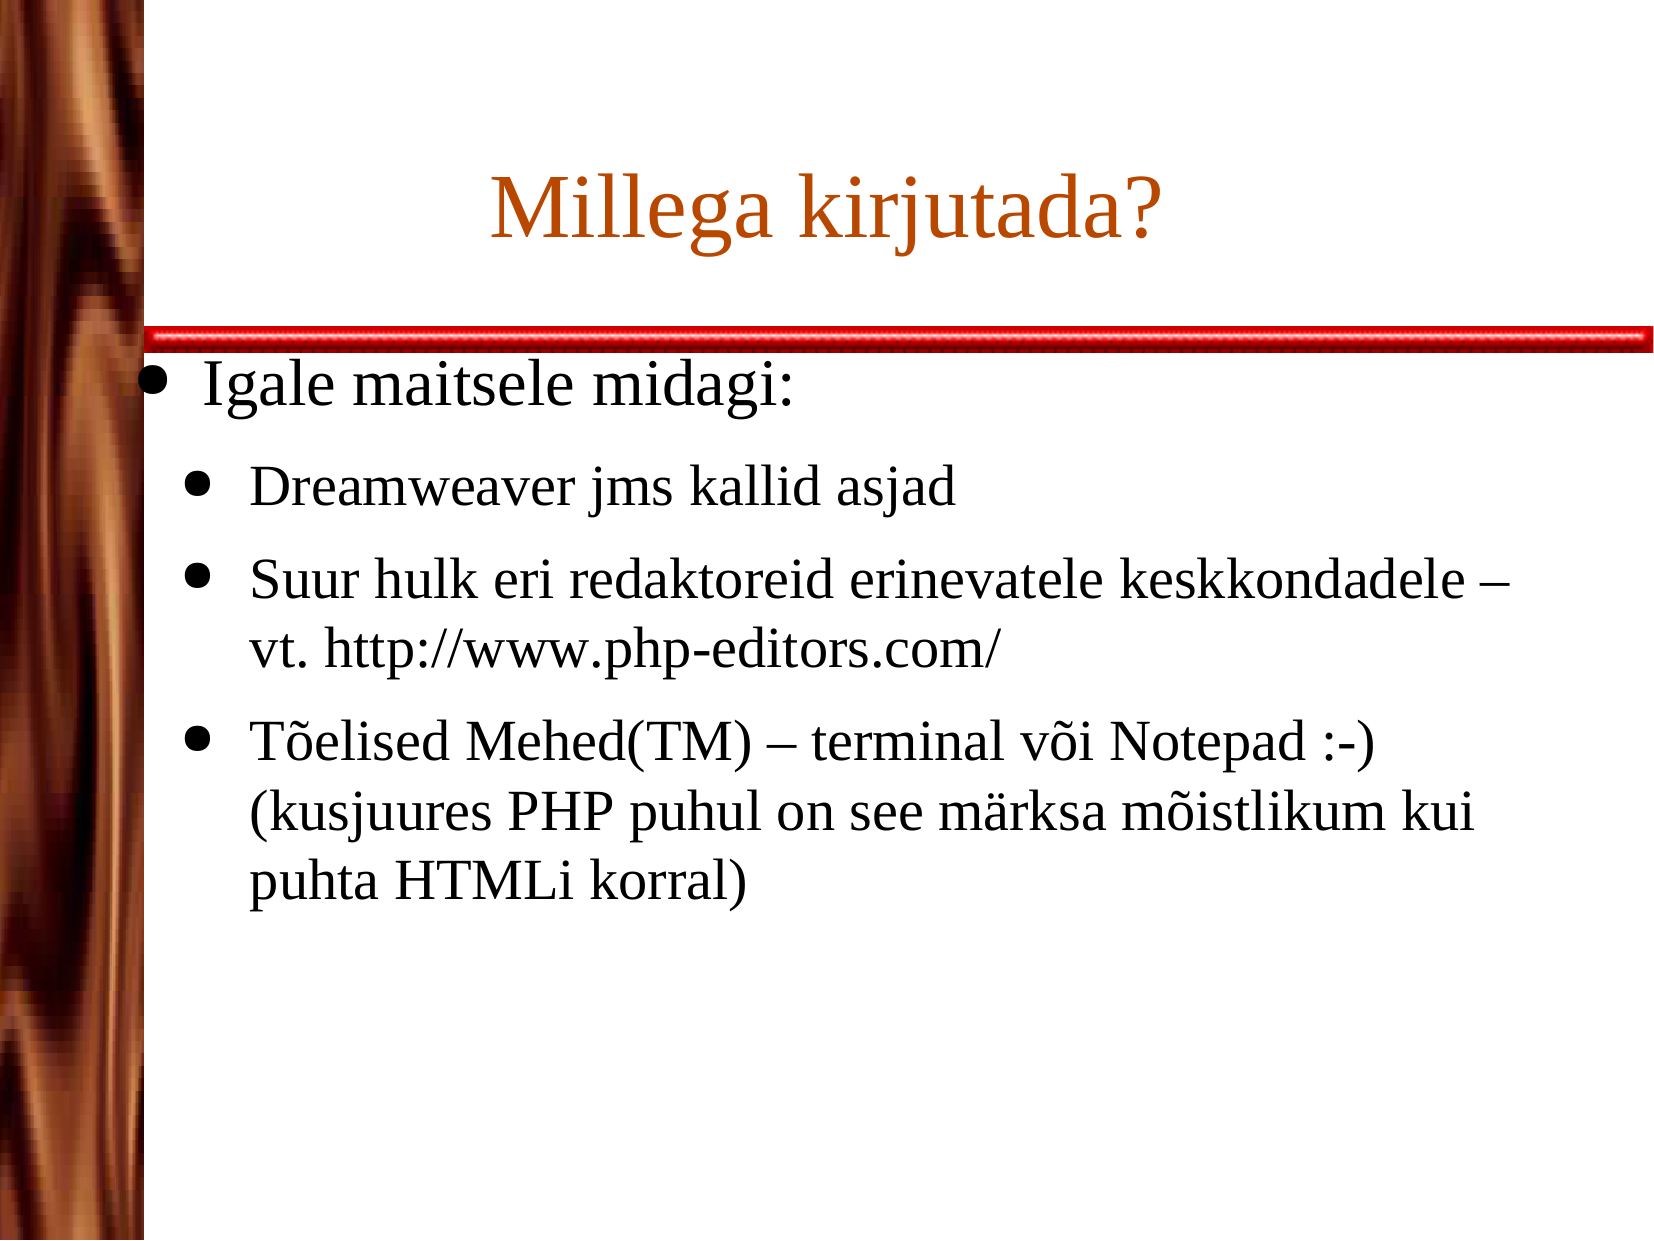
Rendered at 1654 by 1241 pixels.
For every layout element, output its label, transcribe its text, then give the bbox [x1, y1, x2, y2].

list Igale maitsele midagi: Dreamweaver jms kallid asjad Suur hulk eri redaktoreid erinevatele keskkondadele – vt. http://www.php-editors.com/ Tõelised Mehed(TM) – terminal või Notepad :-) (kusjuures PHP puhul on see märksa mõistlikum kui puhta HTMLi korral) [121, 344, 1533, 1126]
title Millega kirjutada? [121, 100, 1533, 312]
picture [0, 0, 1654, 1240]
